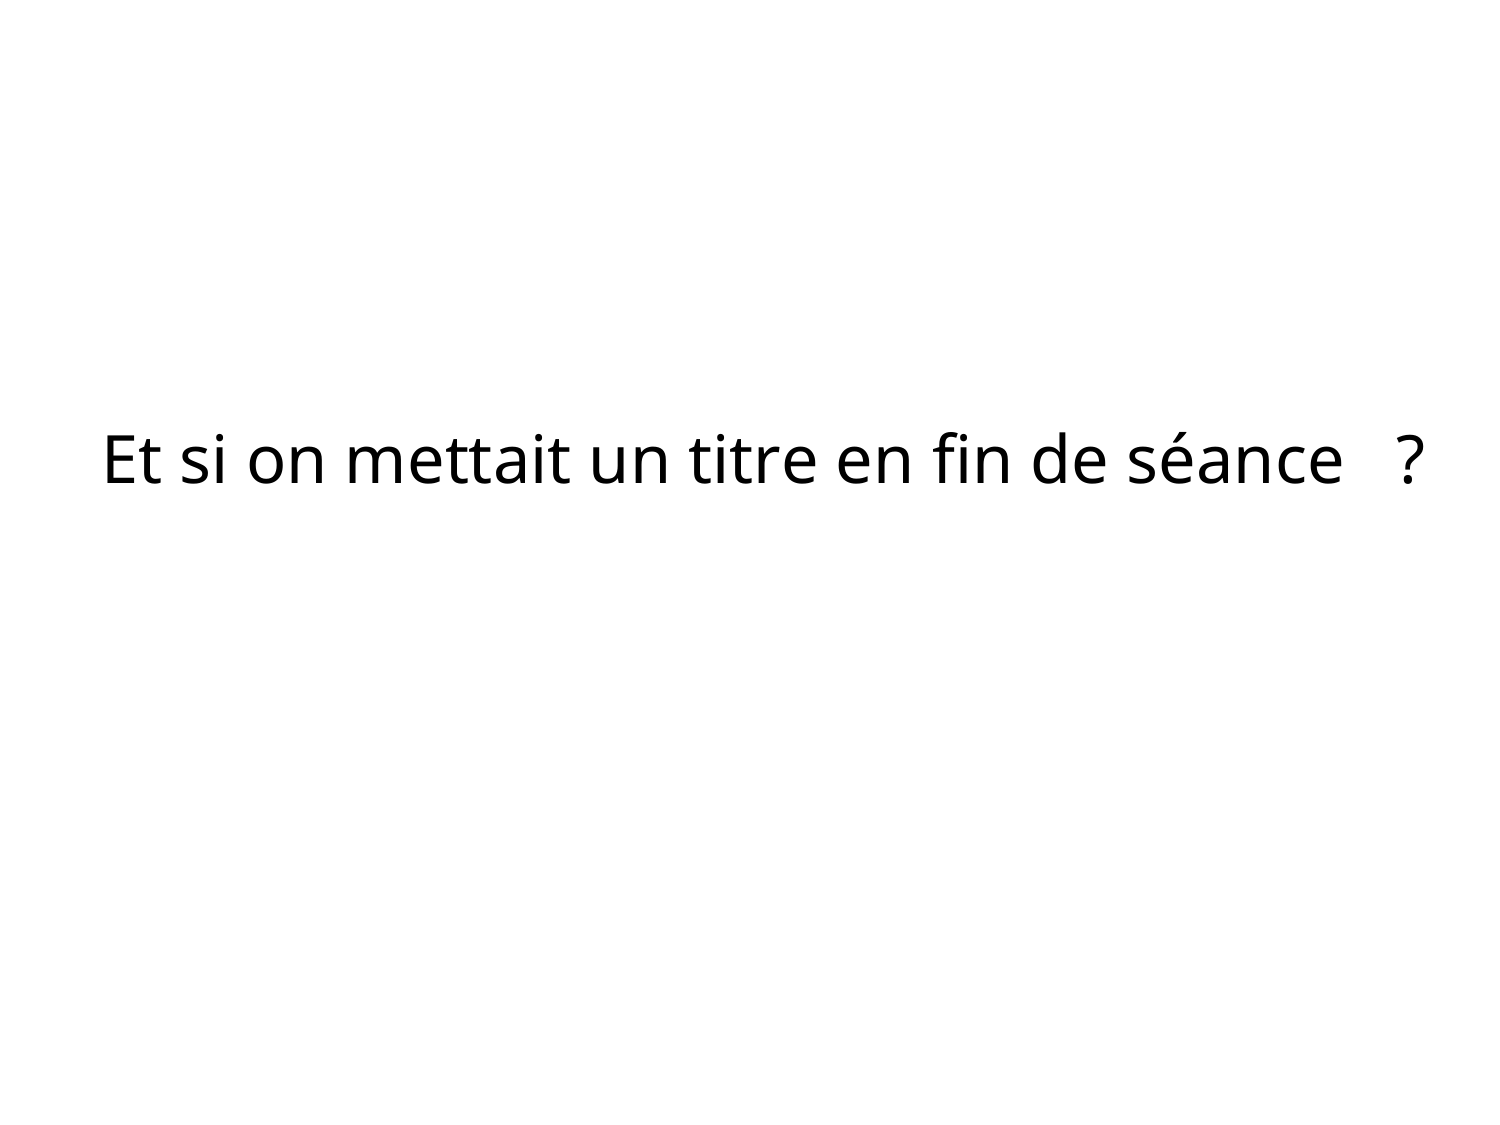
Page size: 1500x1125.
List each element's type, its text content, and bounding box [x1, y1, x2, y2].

text_box Et si on mettait un titre en fin de séance ? [86, 408, 1442, 585]
